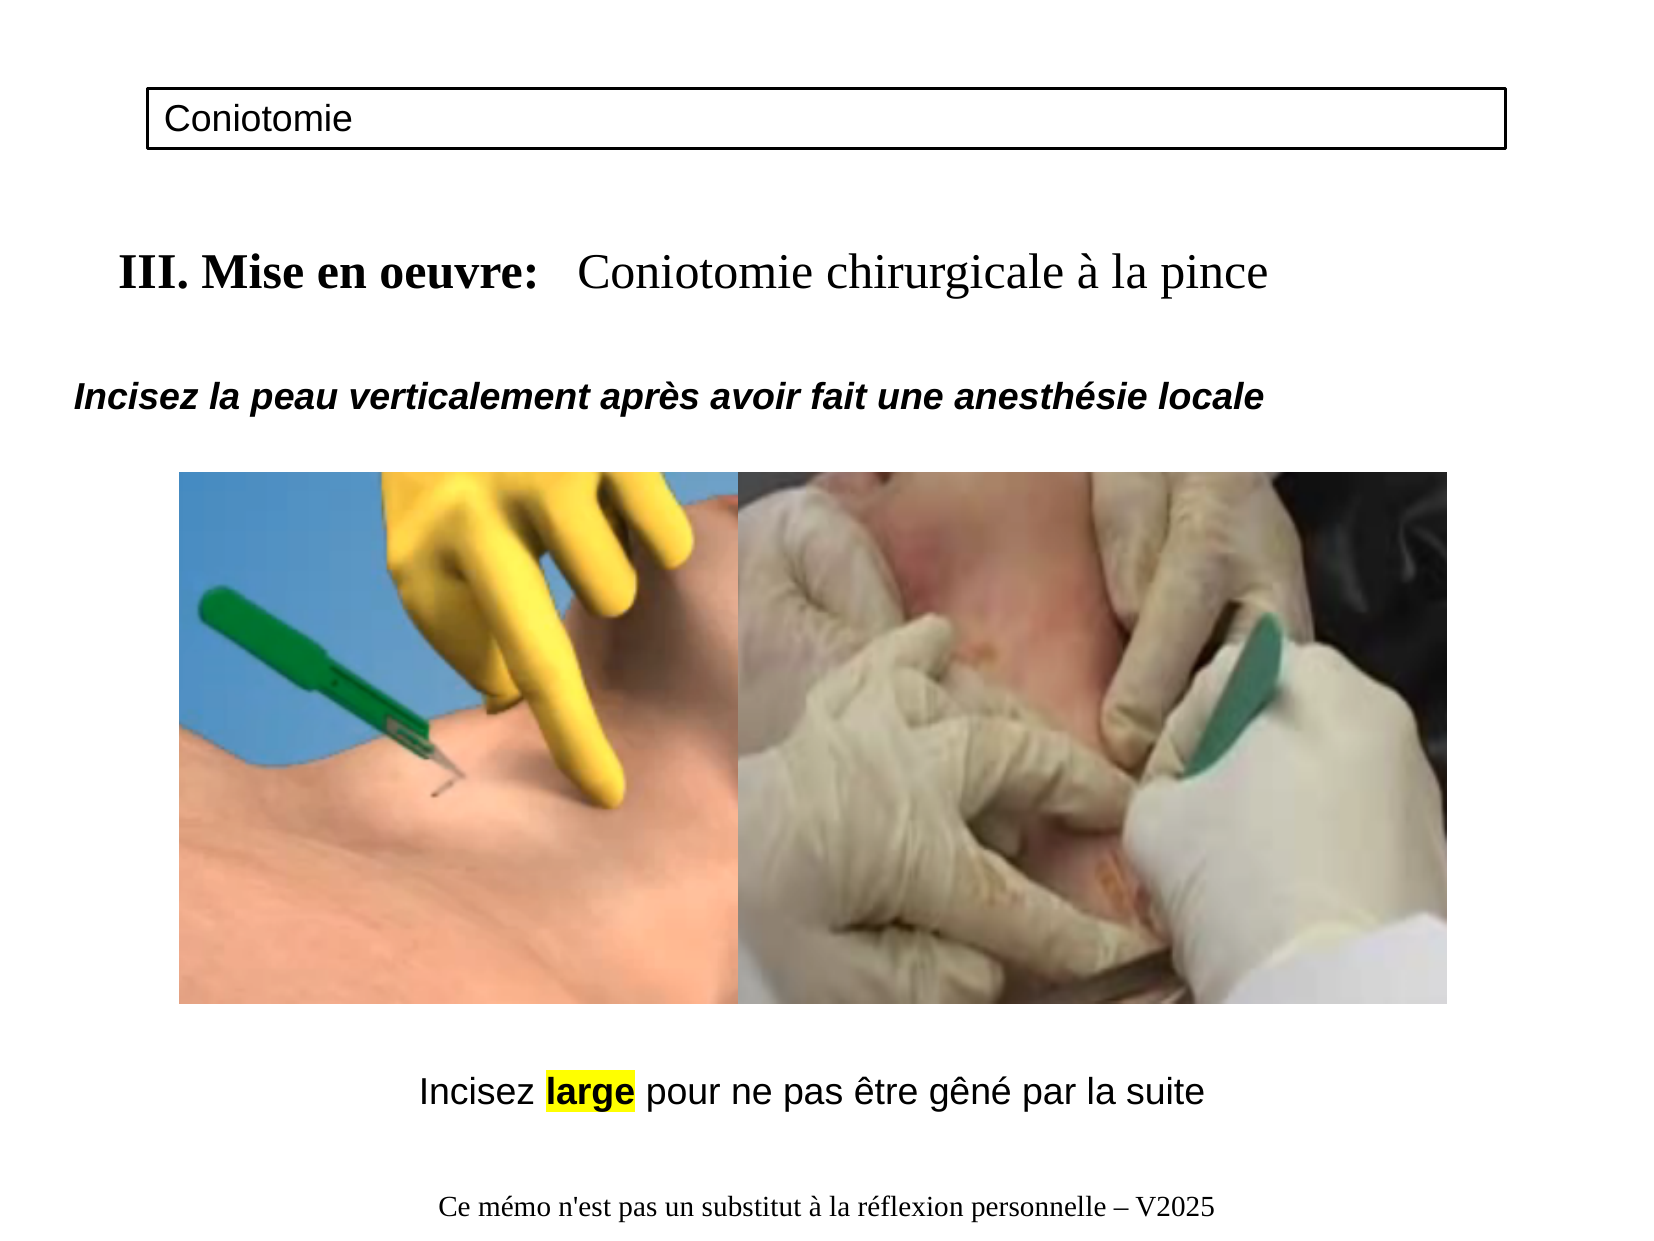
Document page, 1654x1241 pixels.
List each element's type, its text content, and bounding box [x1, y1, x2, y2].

text_box Incisez la peau verticalement après avoir fait une anesthésie locale [59, 368, 1595, 427]
text_box Incisez large pour ne pas être gêné par la suite [236, 1062, 1388, 1152]
picture [179, 472, 1447, 1004]
text_box Ce mémo n'est pas un substitut à la réflexion personnelle – V2025 [358, 1182, 1296, 1231]
text_box Coniotomie [147, 88, 1506, 149]
text_box III. Mise en oeuvre: Coniotomie chirurgicale à la pince [103, 236, 1518, 309]
